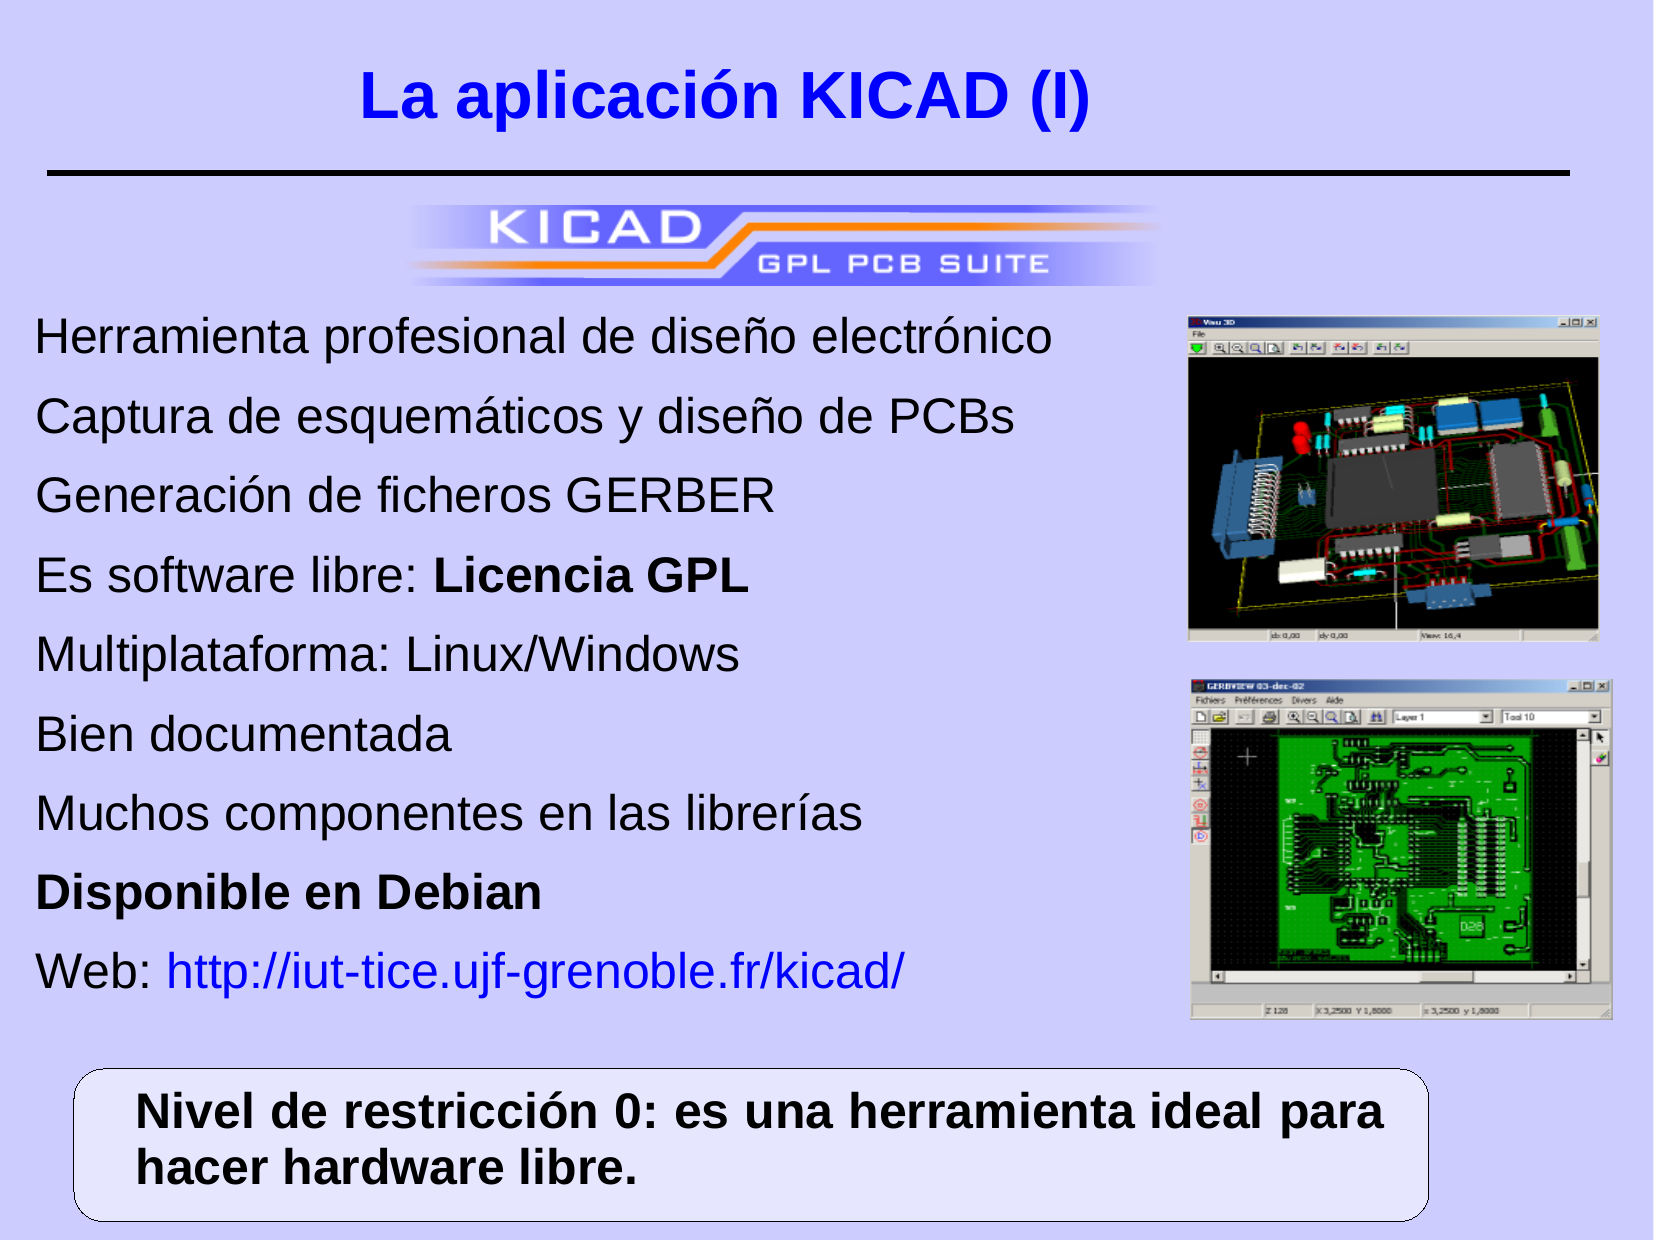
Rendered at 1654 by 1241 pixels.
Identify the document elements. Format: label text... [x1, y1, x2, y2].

picture [370, 205, 1163, 286]
text_box Herramienta profesional de diseño electrónico Captura de esquemáticos y diseño de PCBs Generación de ficheros GERBER Es software libre: Licencia GPL Multiplataforma: Linux/Windows Bien documentada Muchos componentes en las librerías Disponible en Debian Web: http://iut-tice.ujf-grenoble.fr/kicad/ [21, 308, 1175, 1002]
picture [1190, 679, 1613, 1020]
text_box Nivel de restricción 0: es una herramienta ideal para hacer hardware libre. [135, 1083, 1386, 1198]
title La aplicación KICAD (I) [88, 0, 1364, 170]
text_box [73, 1068, 1429, 1222]
picture [1187, 315, 1600, 642]
